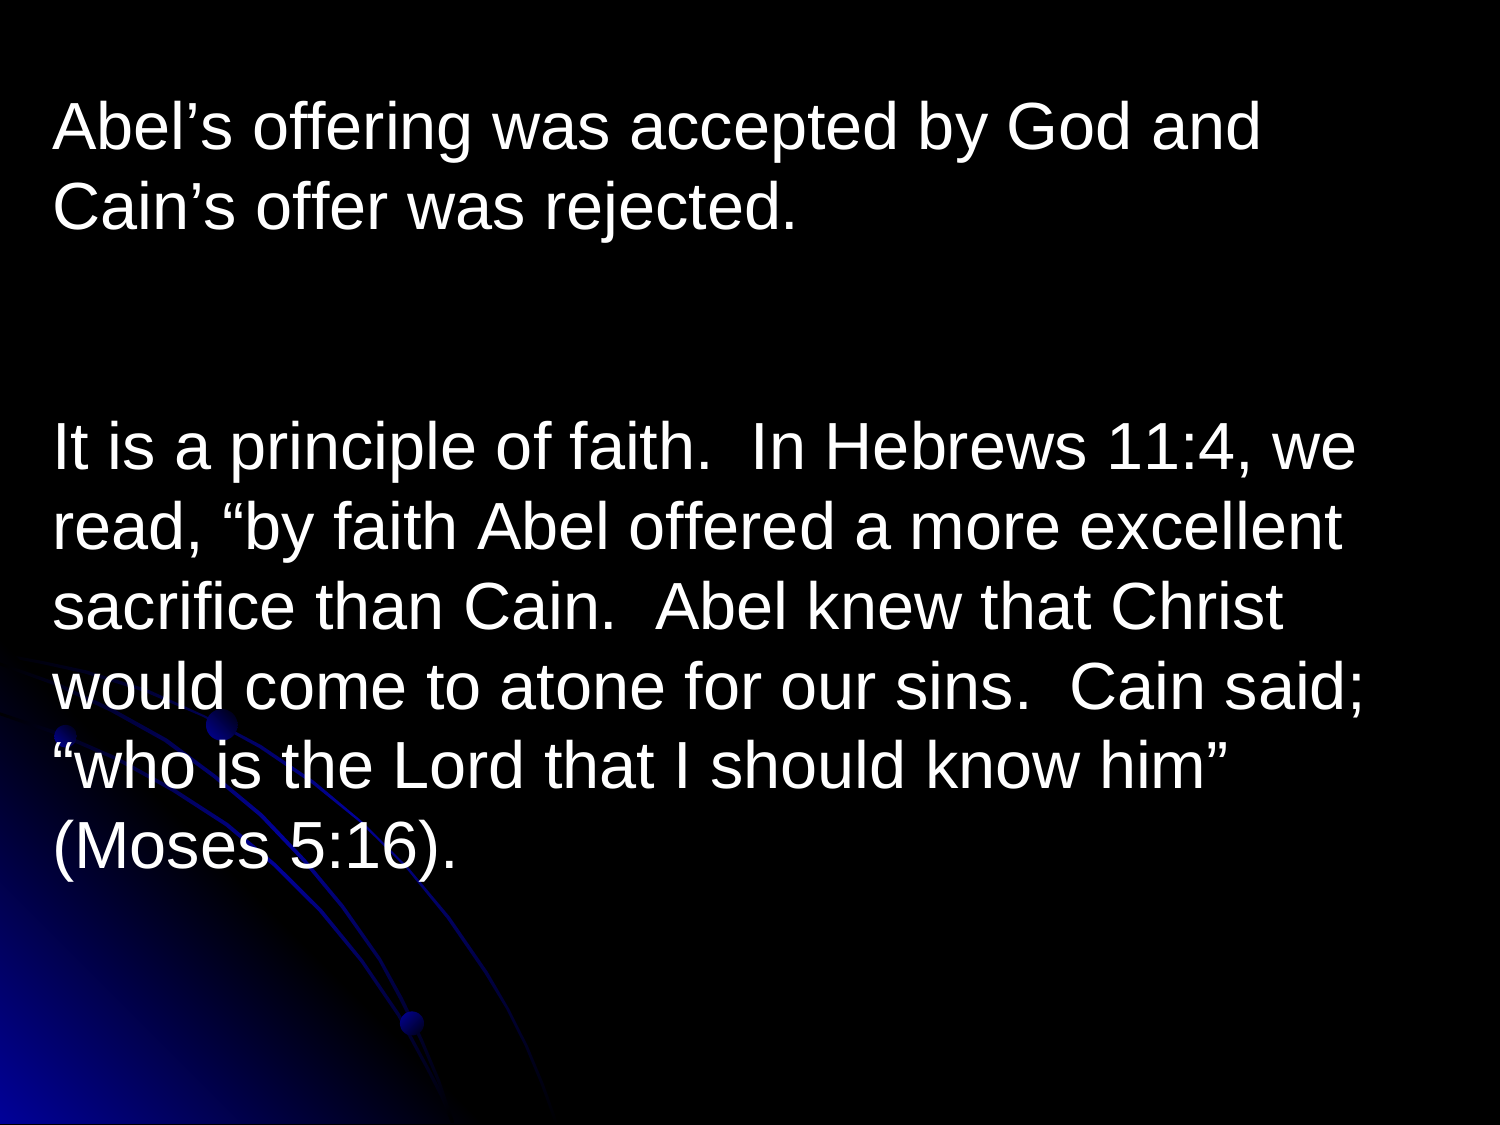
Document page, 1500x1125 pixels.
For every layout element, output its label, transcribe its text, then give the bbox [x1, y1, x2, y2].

text_box Abel’s offering was accepted by God and Cain’s offer was rejected. It is a principle of faith. In Hebrews 11:4, we read, “by faith Abel offered a more excellent sacrifice than Cain. Abel knew that Christ would come to atone for our sins. Cain said; “who is the Lord that I should know him” (Moses 5:16). [37, 75, 1476, 1125]
